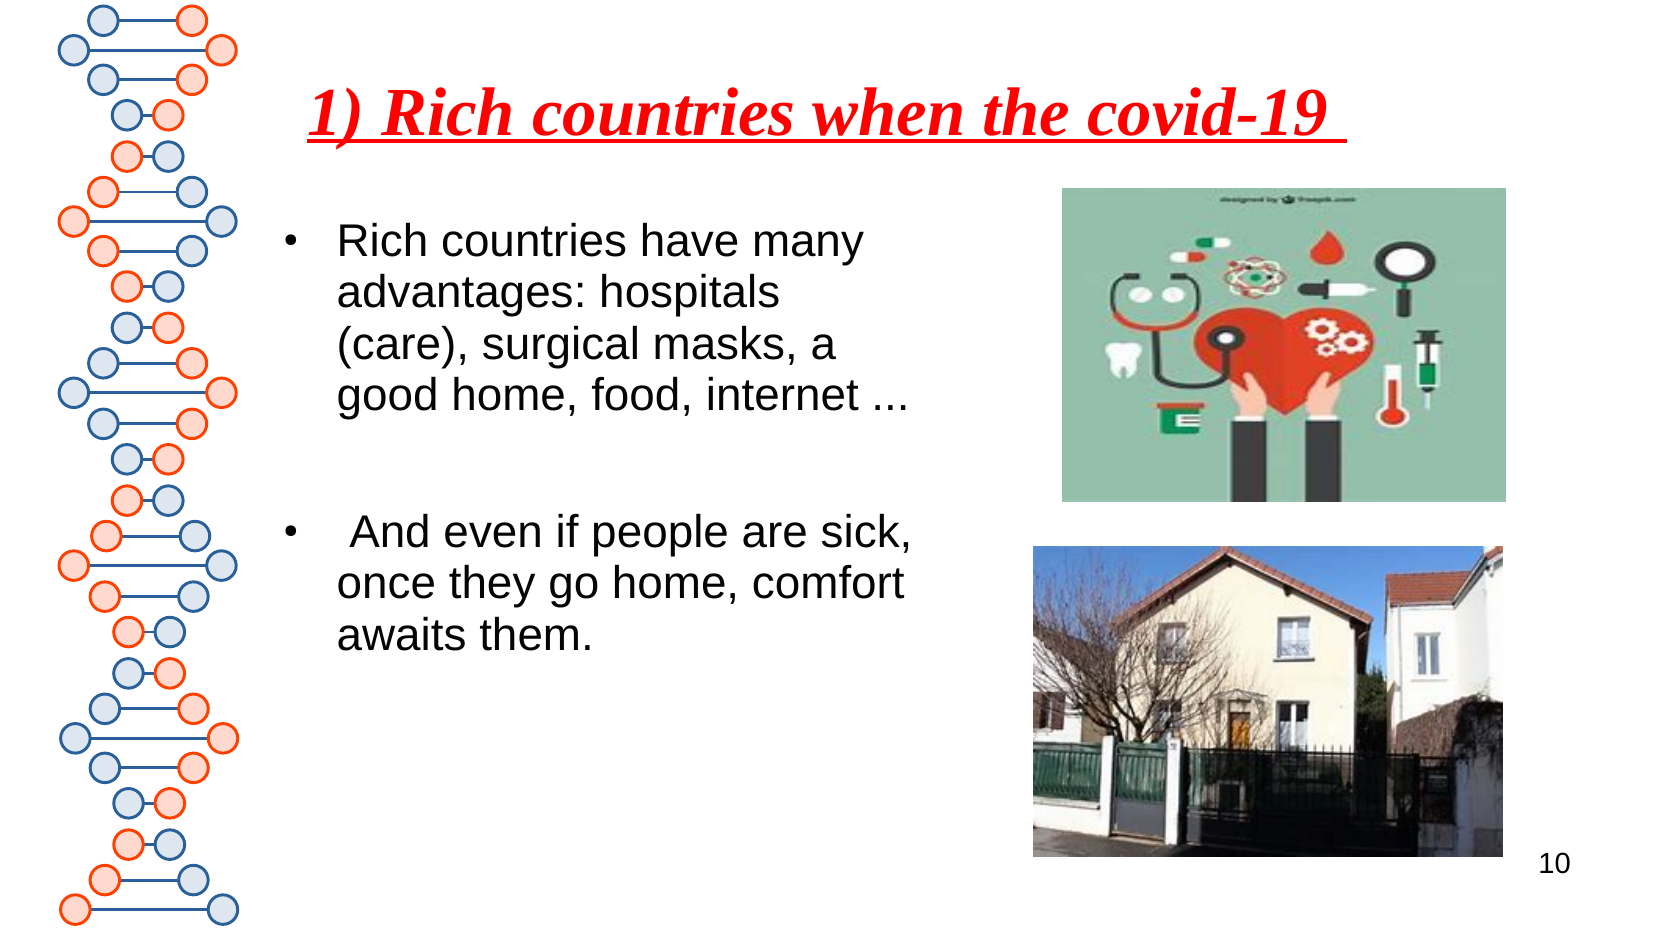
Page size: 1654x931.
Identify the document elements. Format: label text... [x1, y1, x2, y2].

list Rich countries have many advantages: hospitals (care), surgical masks, a good home, food, internet ... [265, 215, 915, 473]
picture [1062, 188, 1506, 502]
picture [1033, 546, 1503, 857]
list And even if people are sick, once they go home, comfort awaits them. [265, 506, 915, 764]
title 1) Rich countries when the covid-19 [265, 35, 1388, 189]
